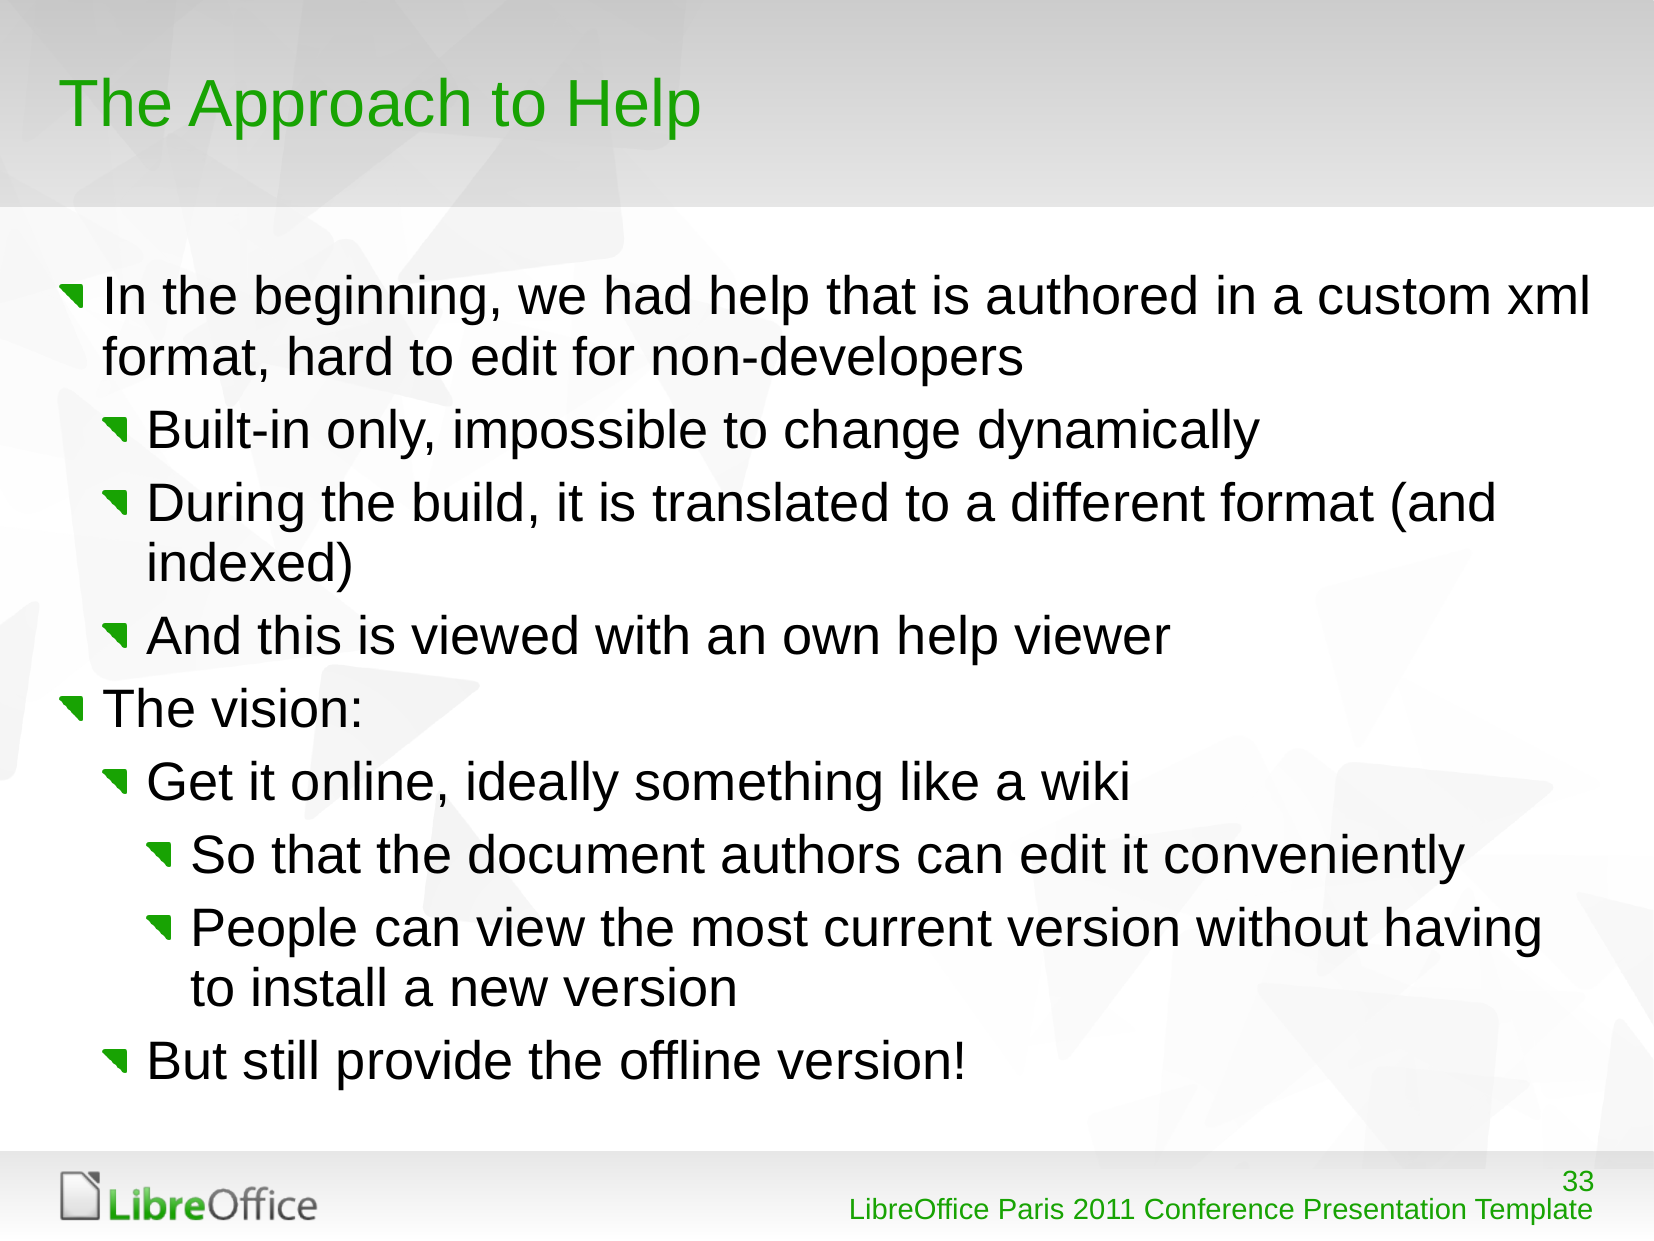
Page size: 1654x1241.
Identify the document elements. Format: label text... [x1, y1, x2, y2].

list In the beginning, we had help that is authored in a custom xml format, hard to edit for non-developers Built-in only, impossible to change dynamically During the build, it is translated to a different format (and indexed) And this is viewed with an own help viewer The vision: Get it online, ideally something like a wiki So that the document authors can edit it conveniently People can view the most current version without having to install a new version But still provide the offline version! [59, 265, 1595, 1092]
title The Approach to Help [59, 29, 1595, 178]
picture [0, 0, 783, 931]
picture [915, 548, 1654, 1169]
picture [41, 1152, 337, 1240]
